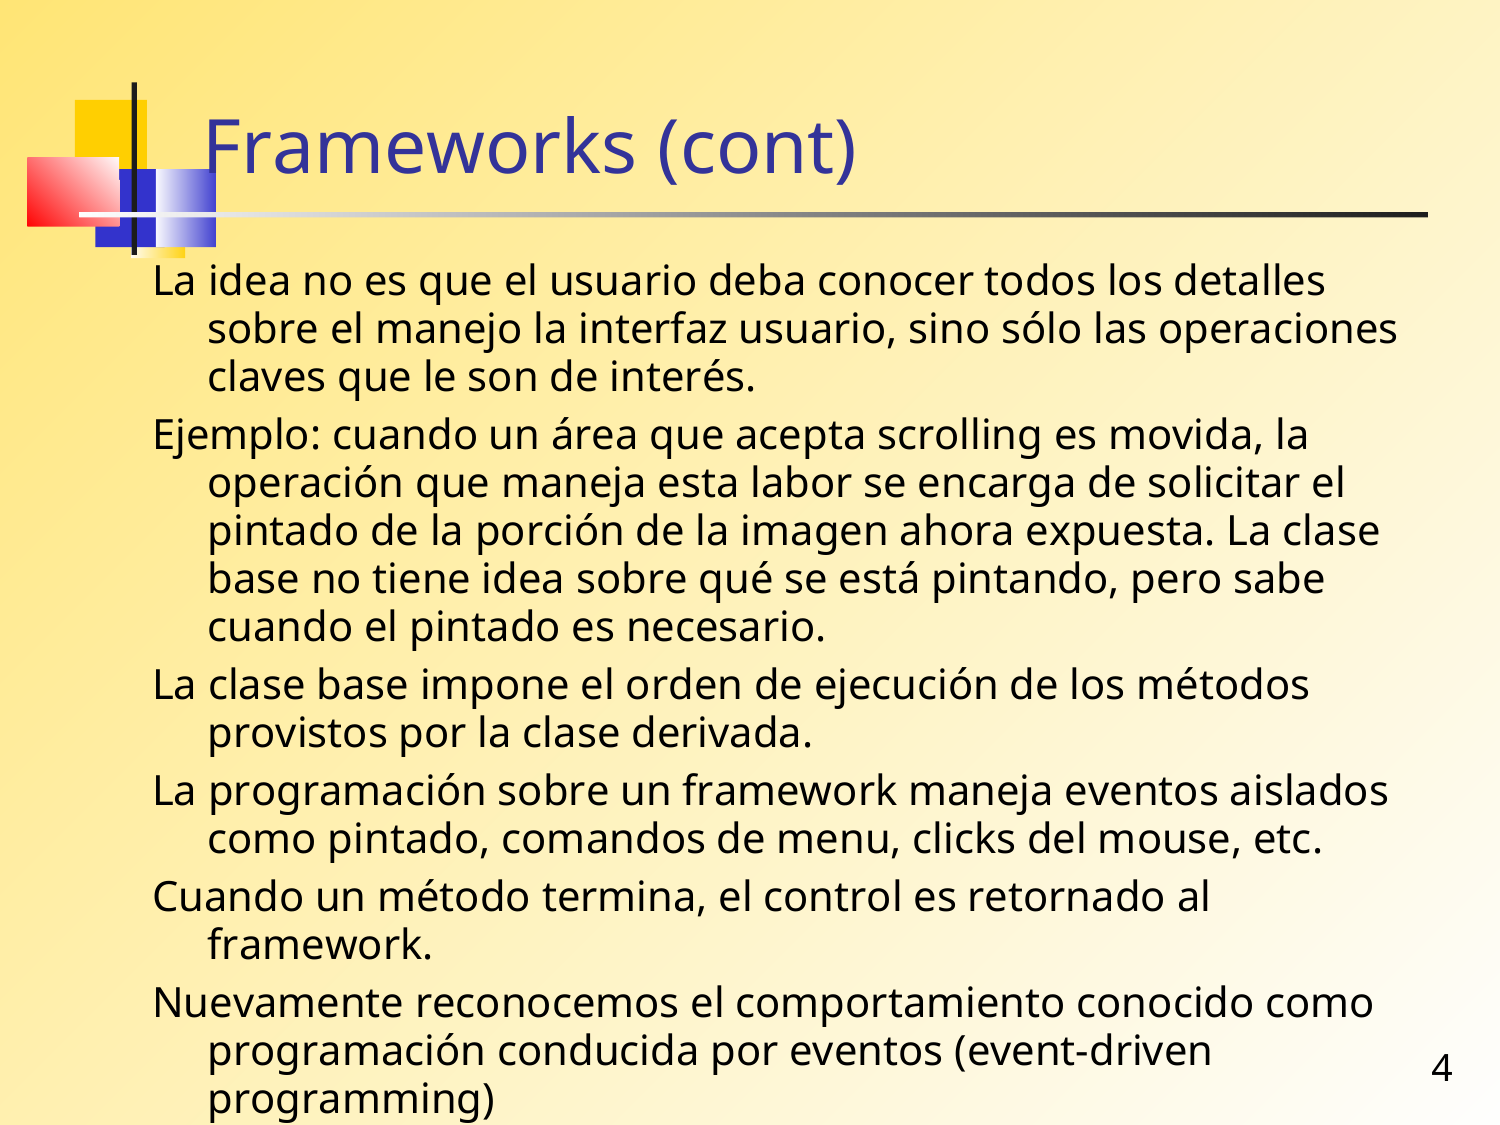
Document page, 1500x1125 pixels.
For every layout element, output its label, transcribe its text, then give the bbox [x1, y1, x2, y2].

title Frameworks (cont)‏ [187, 37, 1466, 201]
list La idea no es que el usuario deba conocer todos los detalles sobre el manejo la interfaz usuario, sino sólo las operaciones claves que le son de interés. Ejemplo: cuando un área que acepta scrolling es movida, la operación que maneja esta labor se encarga de solicitar el pintado de la porción de la imagen ahora expuesta. La clase base no tiene idea sobre qué se está pintando, pero sabe cuando el pintado es necesario. La clase base impone el orden de ejecución de los métodos provistos por la clase derivada. La programación sobre un framework maneja eventos aislados como pintado, comandos de menu, clicks del mouse, etc. Cuando un método termina, el control es retornado al framework. Nuevamente reconocemos el comportamiento conocido como programación conducida por eventos (event-driven programming)‏ [137, 249, 1463, 976]
